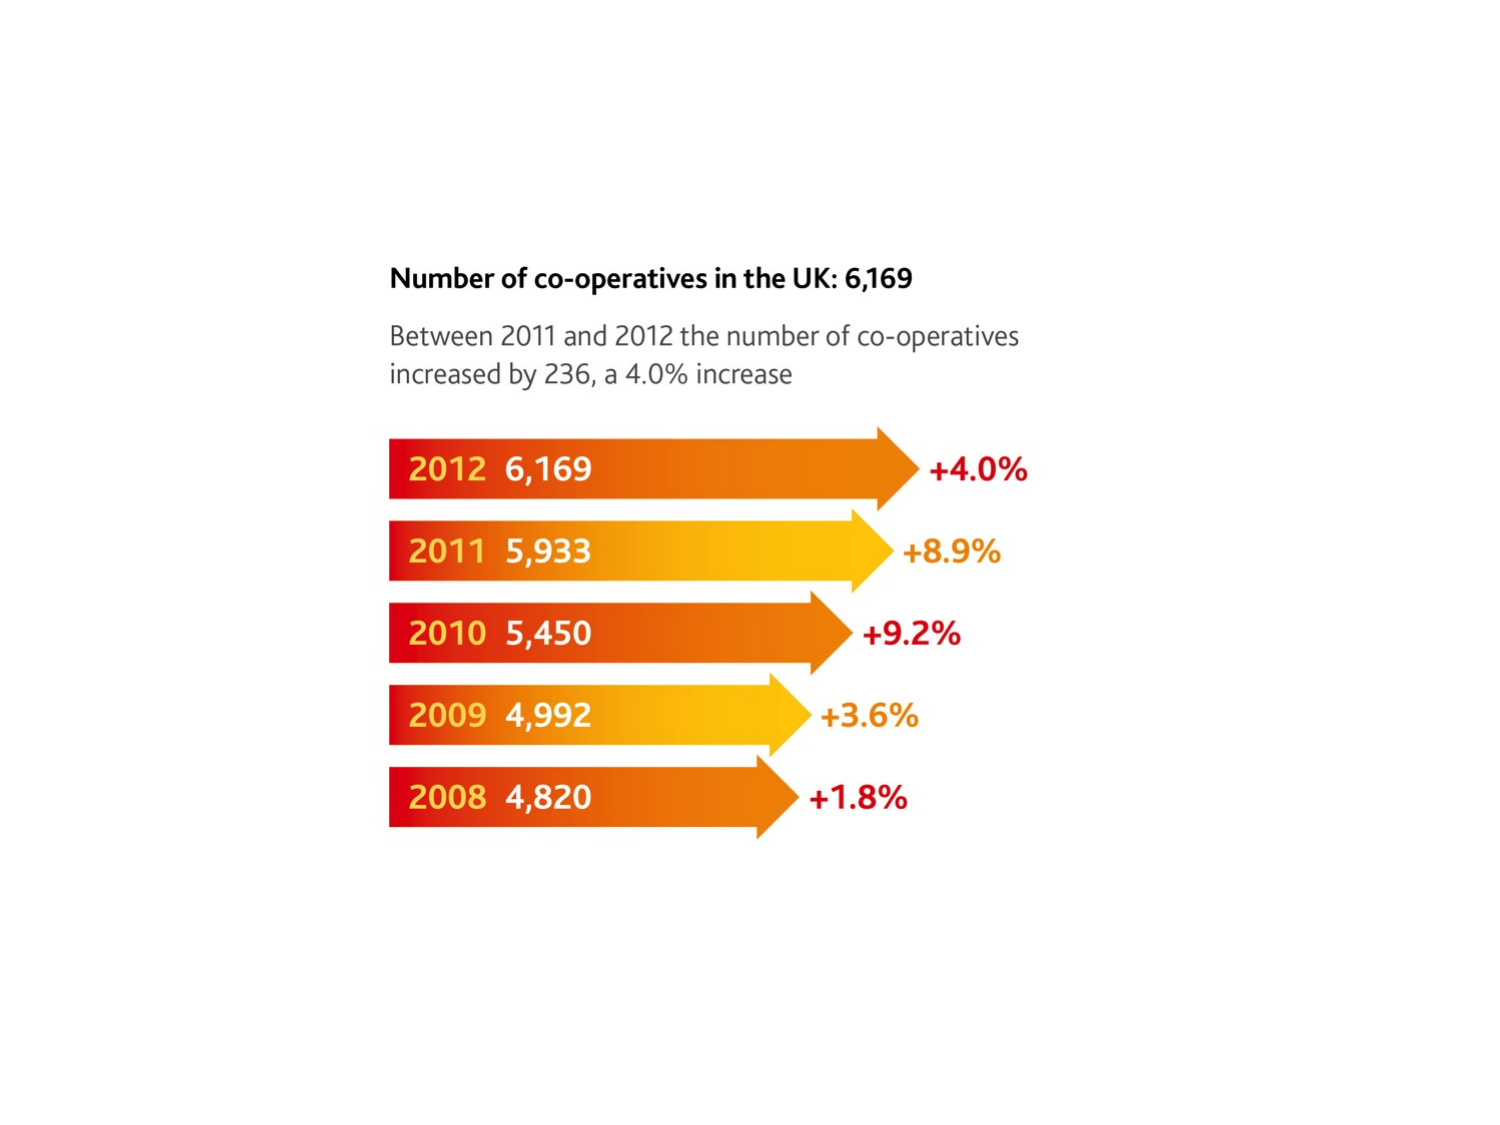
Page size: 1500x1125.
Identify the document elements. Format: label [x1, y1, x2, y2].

picture [359, 234, 1148, 843]
